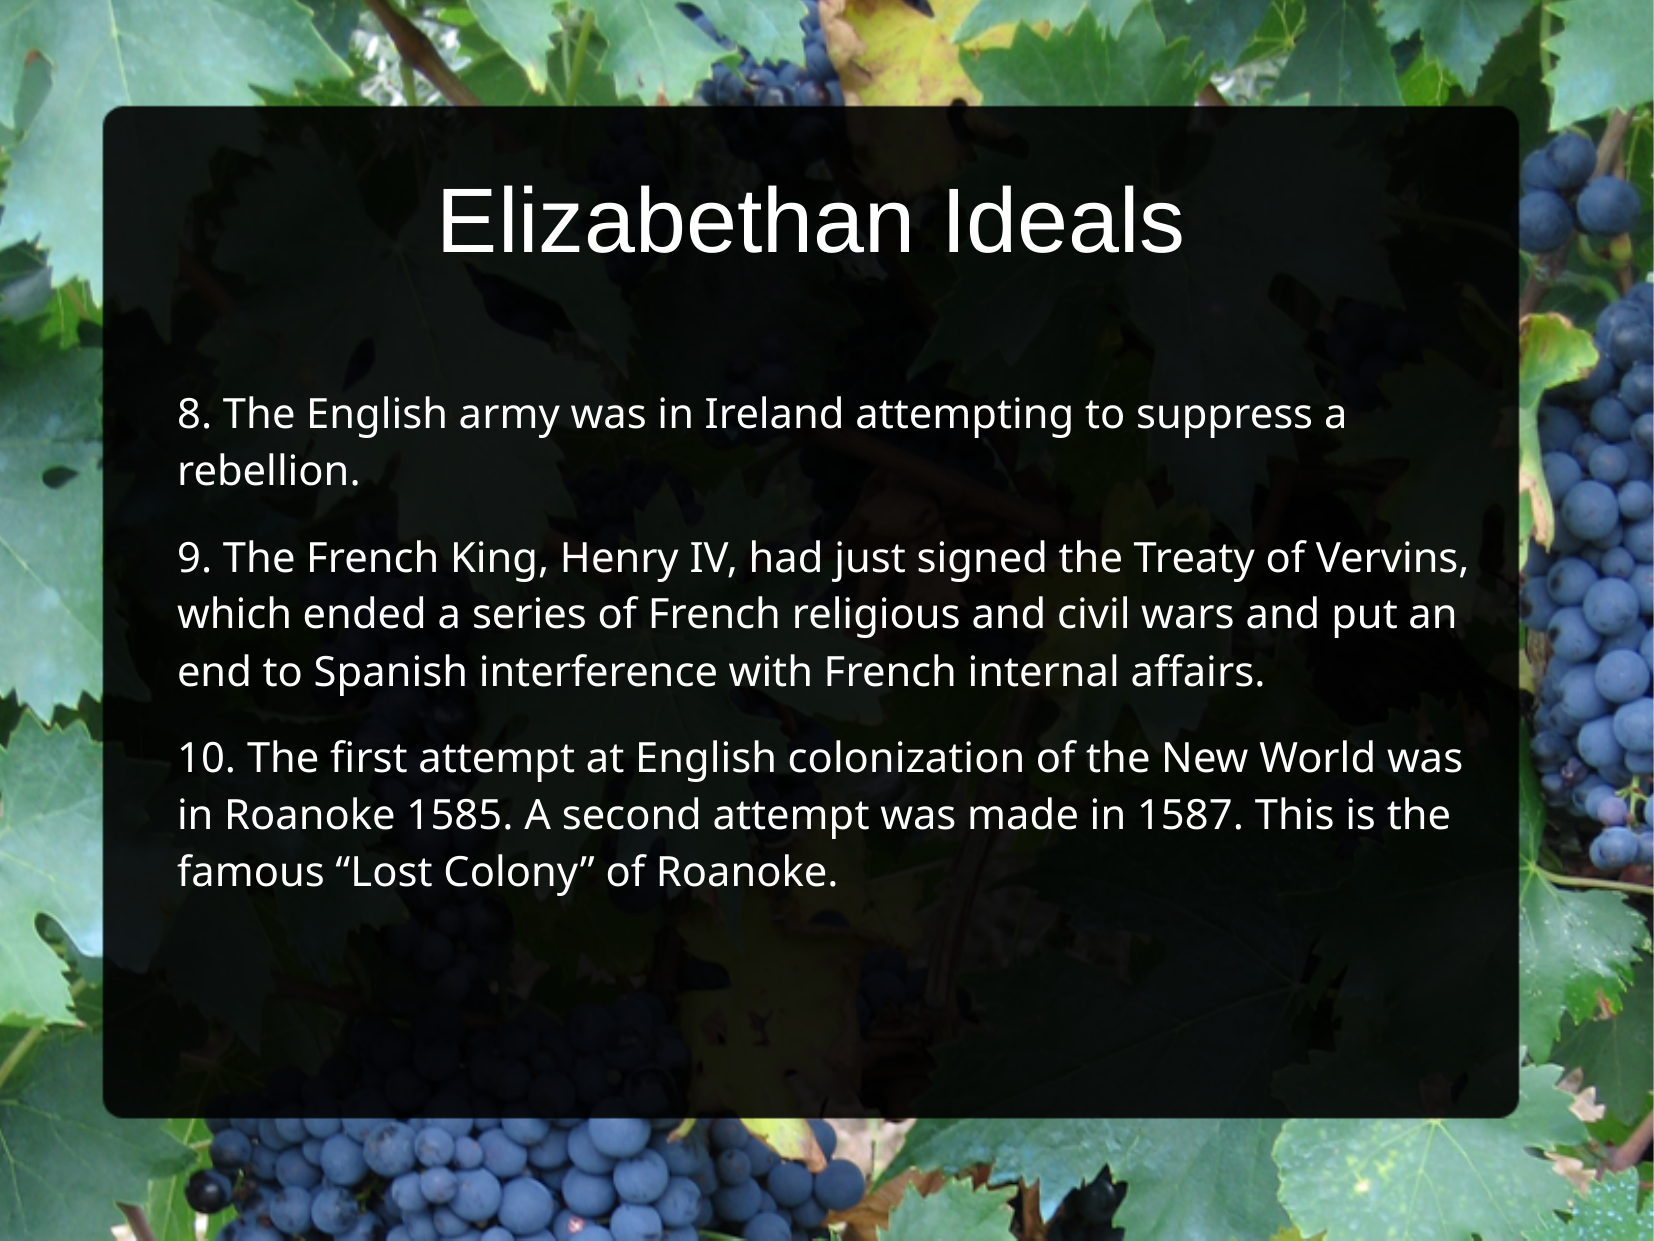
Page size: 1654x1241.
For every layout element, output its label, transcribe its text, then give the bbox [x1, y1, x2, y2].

picture [0, 0, 1654, 1241]
title Elizabethan Ideals [118, 125, 1506, 318]
list 8. The English army was in Ireland attempting to suppress a rebellion. 9. The French King, Henry IV, had just signed the Treaty of Vervins, which ended a series of French religious and civil wars and put an end to Spanish interference with French internal affairs. 10. The first attempt at English colonization of the New World was in Roanoke 1585. A second attempt was made in 1587. This is the famous “Lost Colony” of Roanoke. [177, 383, 1477, 1078]
